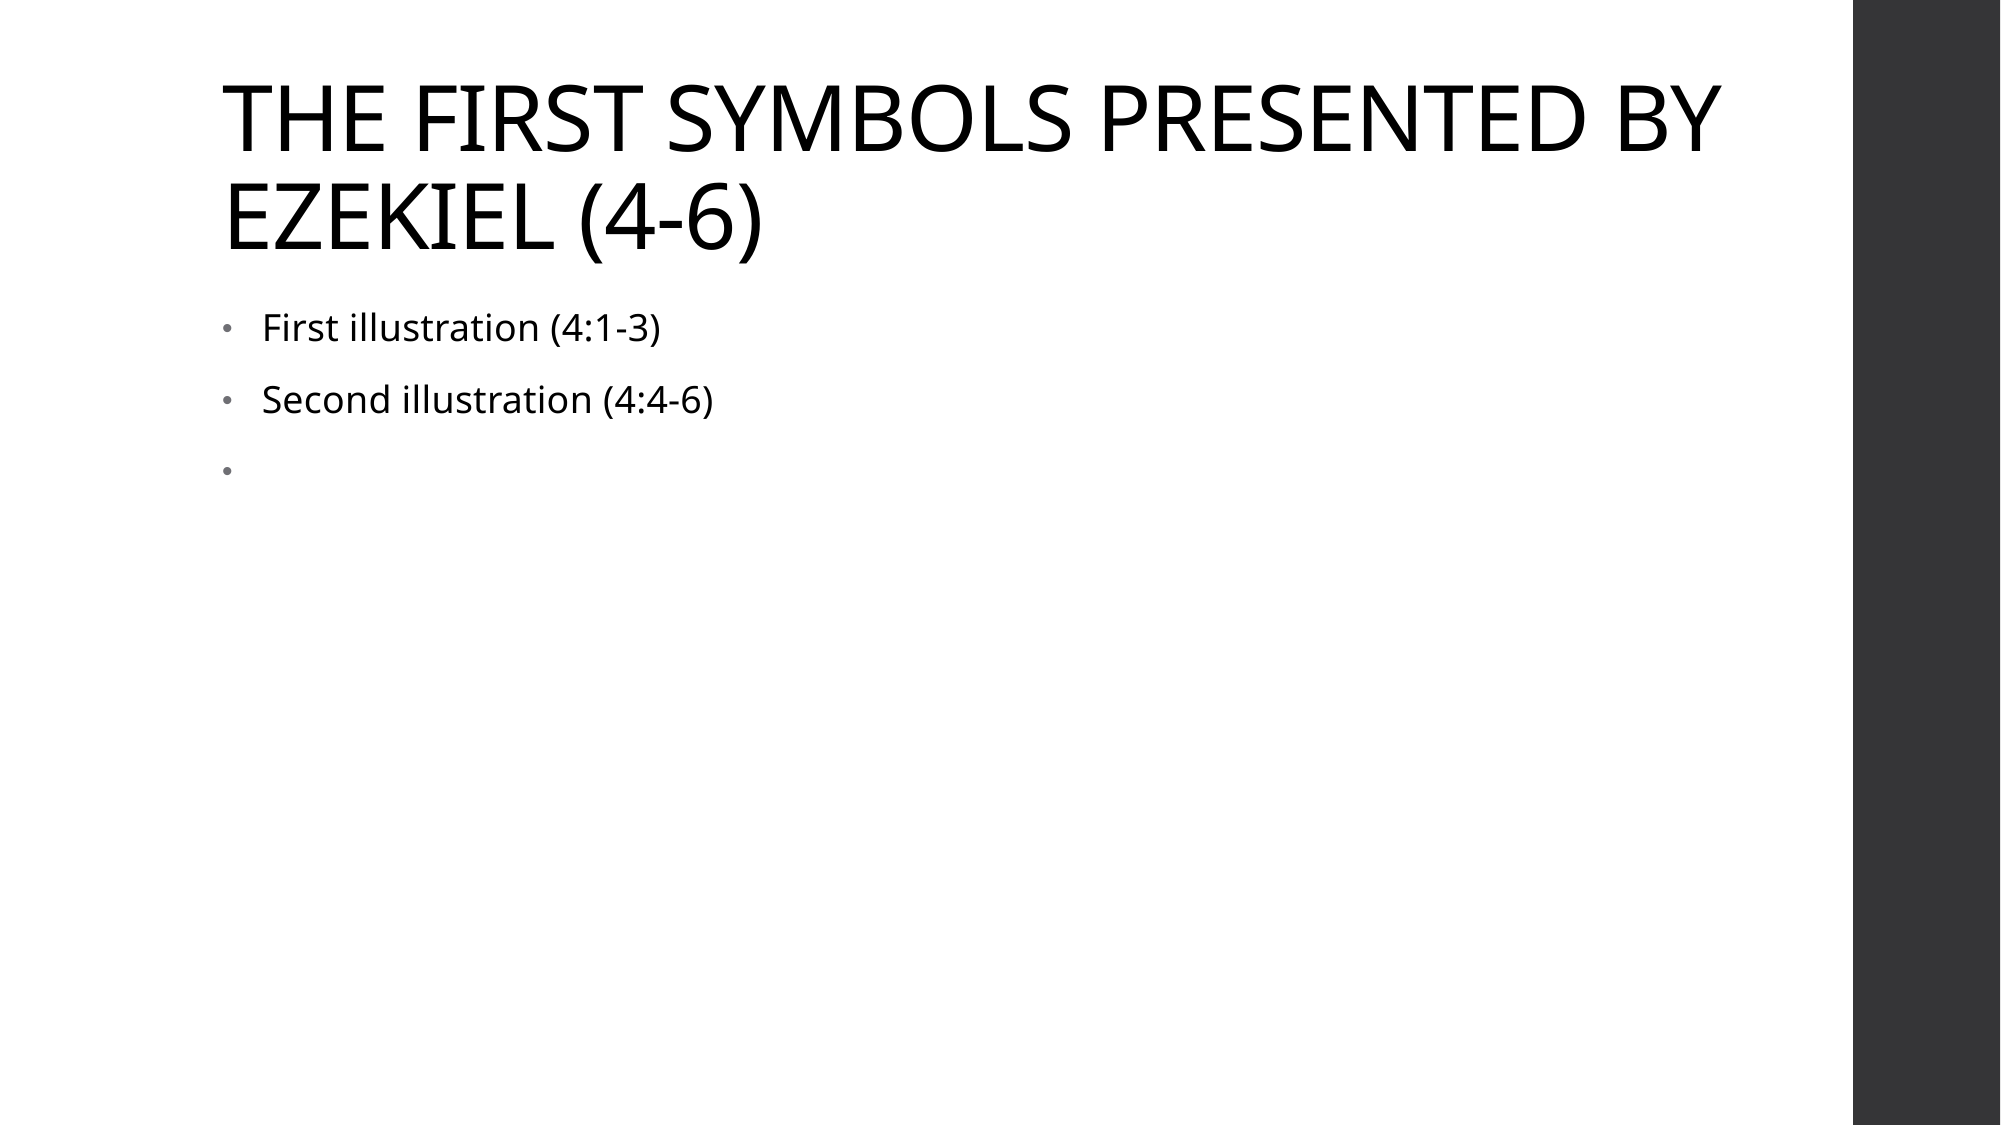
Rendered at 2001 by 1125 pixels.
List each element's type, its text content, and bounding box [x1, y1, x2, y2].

title THE FIRST SYMBOLS PRESENTED BY EZEKIEL (4-6) [206, 60, 1797, 278]
list First illustration (4:1-3) Second illustration (4:4-6) [206, 299, 1617, 1014]
